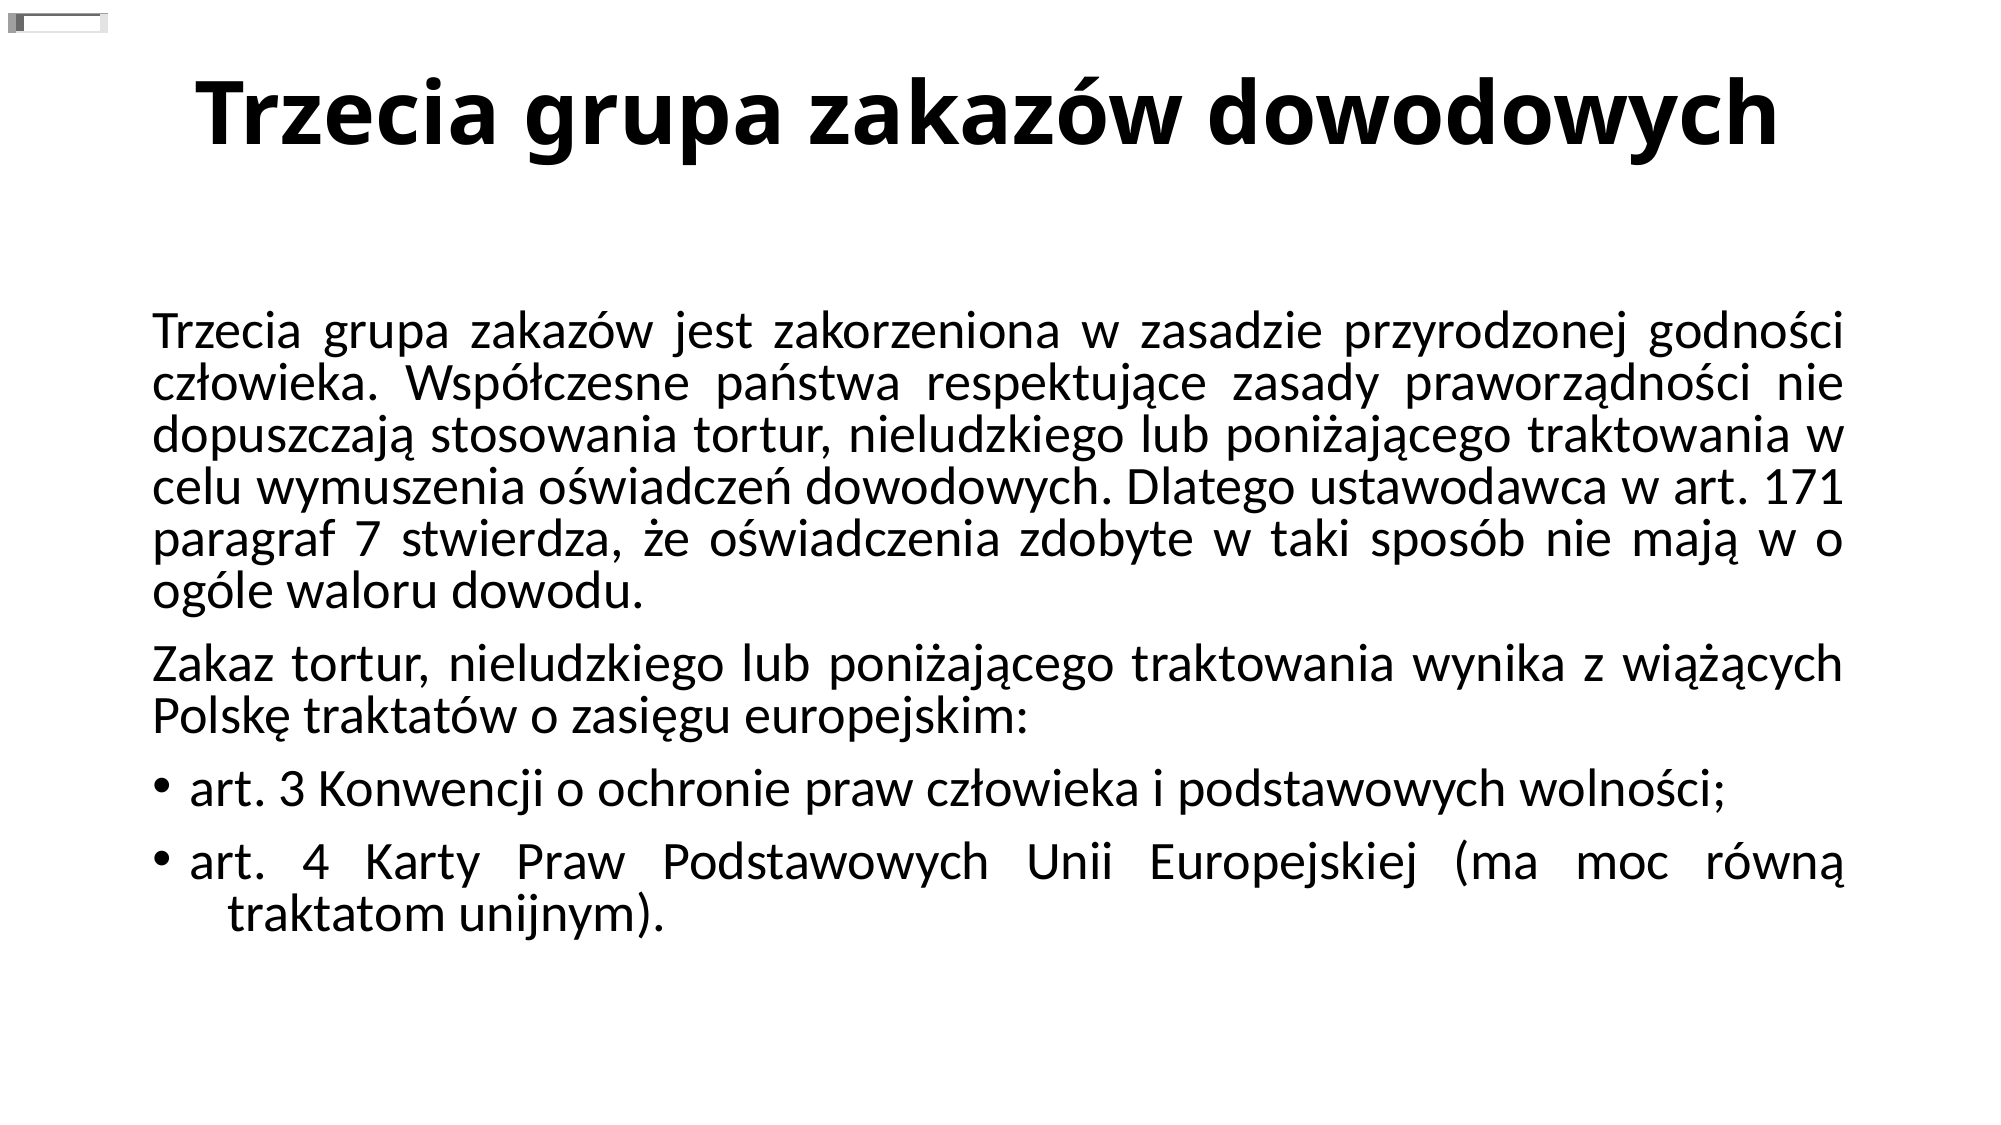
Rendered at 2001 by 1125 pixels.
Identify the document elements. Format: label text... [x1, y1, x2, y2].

list Trzecia grupa zakazów jest zakorzeniona w zasadzie przyrodzonej godności człowieka. Współczesne państwa respektujące zasady praworządności nie dopuszczają stosowania tortur, nieludzkiego lub poniżającego traktowania w celu wymuszenia oświadczeń dowodowych. Dlatego ustawodawca w art. 171 paragraf 7 stwierdza, że oświadczenia zdobyte w taki sposób nie mają w o ogóle waloru dowodu. Zakaz tortur, nieludzkiego lub poniżającego traktowania wynika z wiążących Polskę traktatów o zasięgu europejskim: art. 3 Konwencji o ochronie praw człowieka i podstawowych wolności; art. 4 Karty Praw Podstawowych Unii Europejskiej (ma moc równą traktatom unijnym). [137, 299, 1863, 1014]
picture [0, 0, 226, 51]
title Trzecia grupa zakazów dowodowych [137, 59, 1863, 278]
